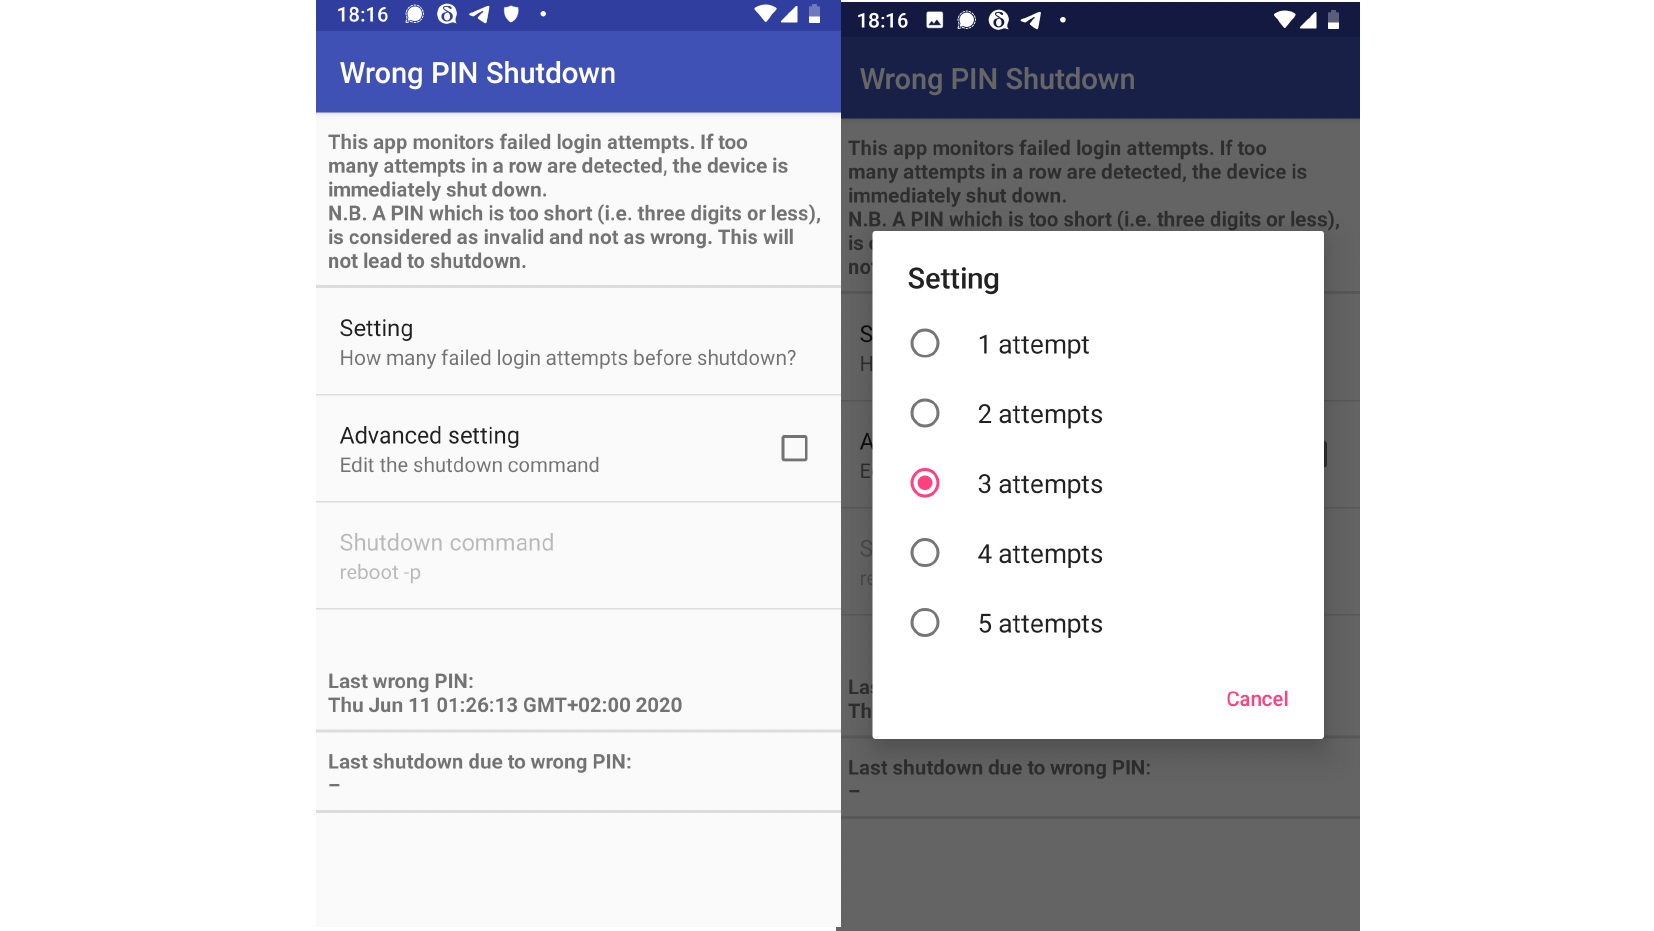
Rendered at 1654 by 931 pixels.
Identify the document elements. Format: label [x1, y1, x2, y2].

picture [316, 0, 1360, 931]
